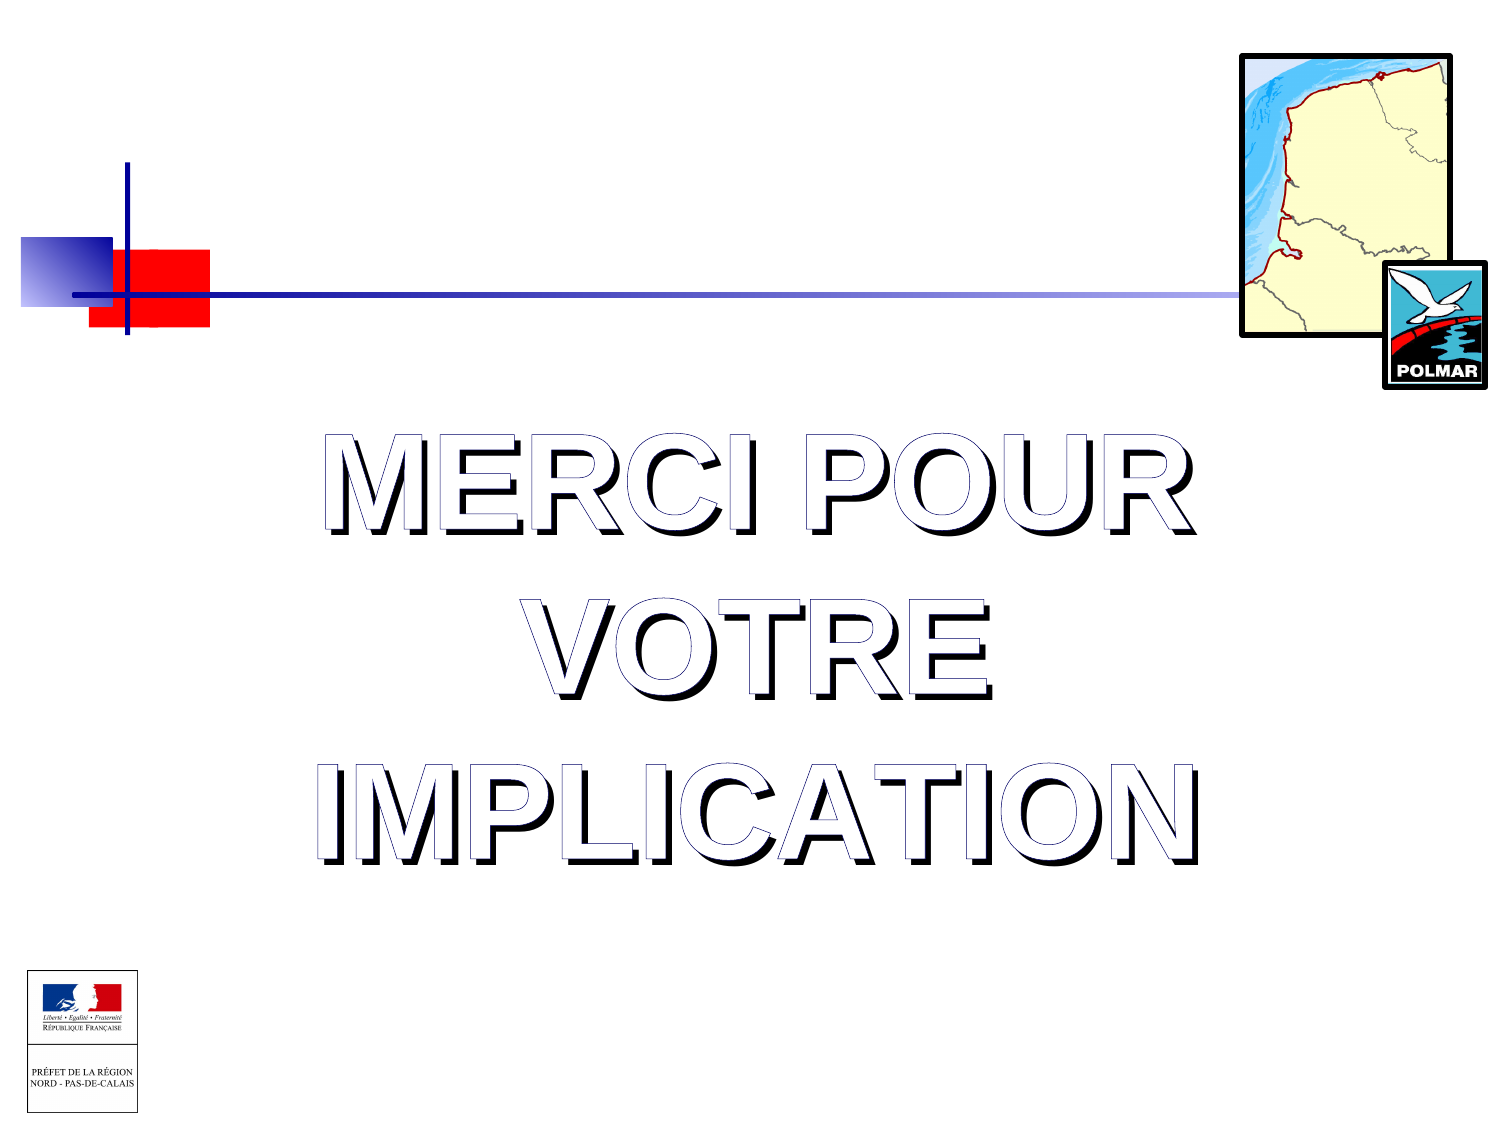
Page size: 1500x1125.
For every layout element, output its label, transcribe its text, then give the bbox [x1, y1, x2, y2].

title MERCI POUR VOTRE IMPLICATION [118, 383, 1394, 895]
picture [27, 970, 138, 1113]
picture [1245, 59, 1447, 332]
picture [1387, 265, 1483, 384]
